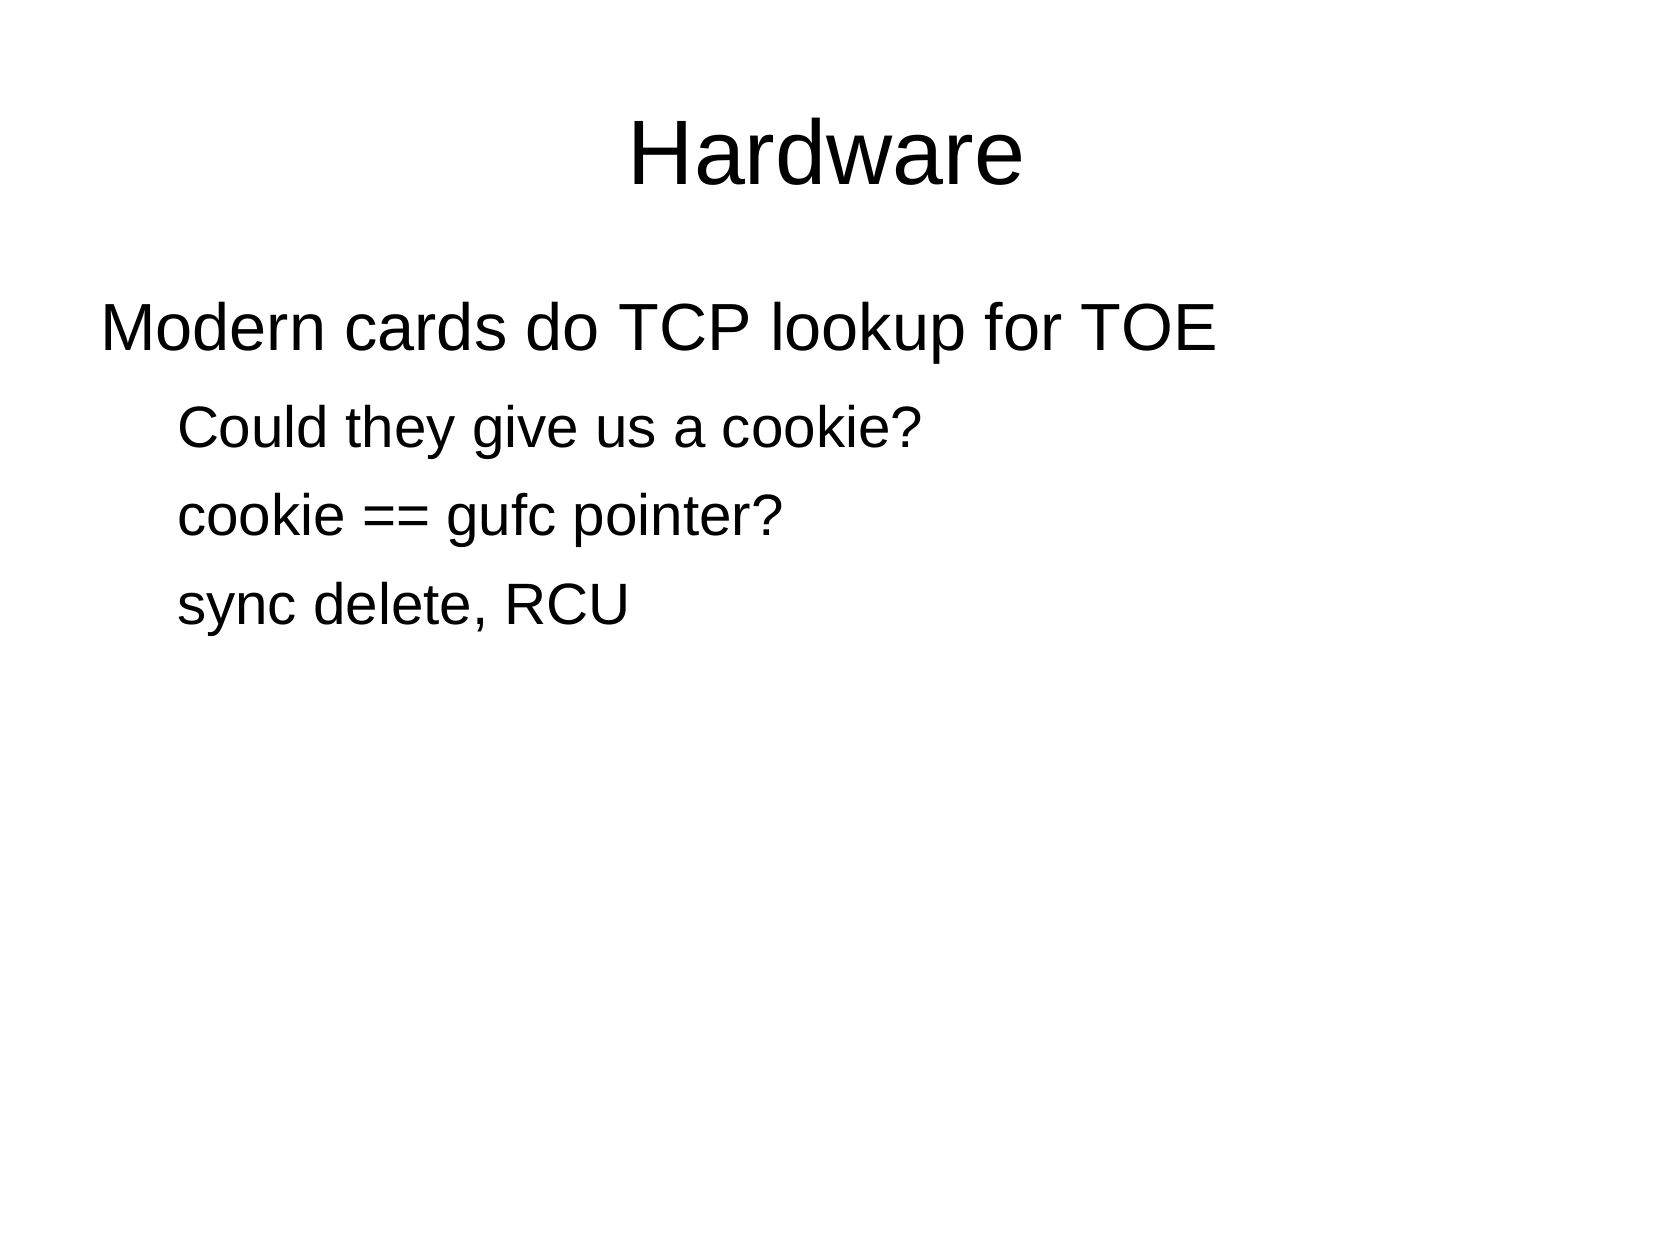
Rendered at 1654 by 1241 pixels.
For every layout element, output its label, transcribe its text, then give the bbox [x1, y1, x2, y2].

title Hardware [82, 49, 1571, 257]
list Modern cards do TCP lookup for TOE Could they give us a cookie? cookie == gufc pointer? sync delete, RCU [82, 290, 1571, 1109]
